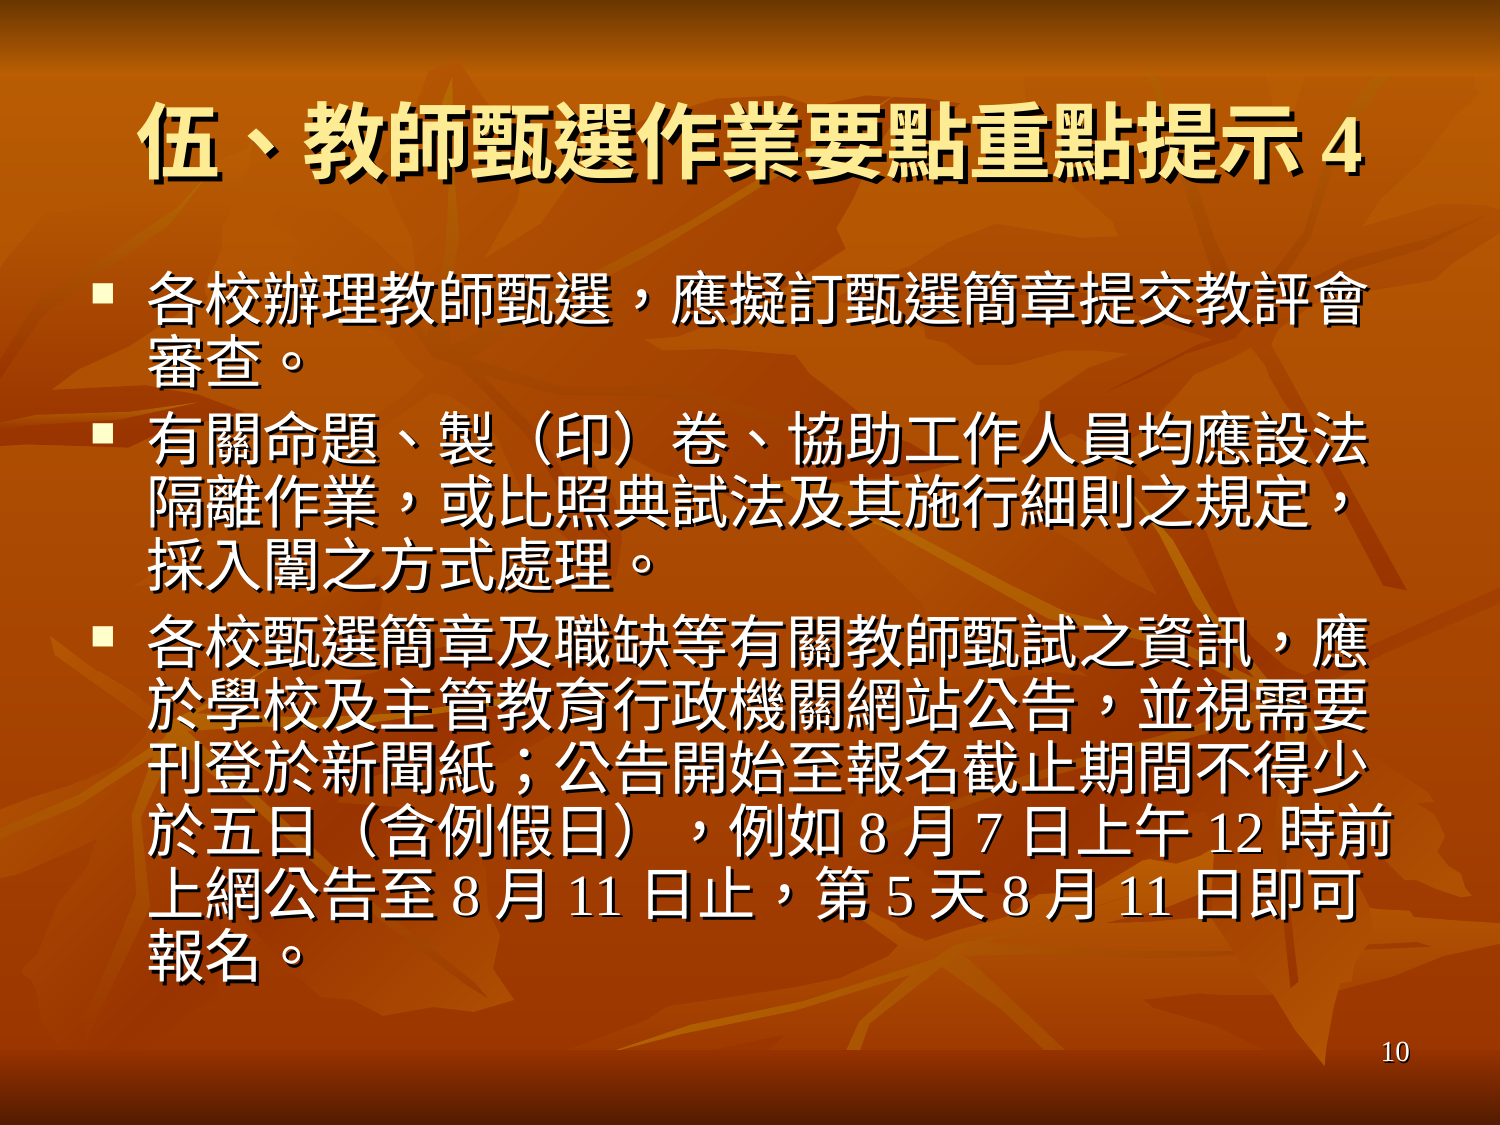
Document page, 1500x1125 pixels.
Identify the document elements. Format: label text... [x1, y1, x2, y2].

title 伍、教師甄選作業要點重點提示4 [75, 45, 1426, 234]
list 各校辦理教師甄選，應擬訂甄選簡章提交教評會審查。 有關命題、製（印）卷、協助工作人員均應設法隔離作業，或比照典試法及其施行細則之規定，採入闈之方式處理。 各校甄選簡章及職缺等有關教師甄試之資訊，應於學校及主管教育行政機關網站公告，並視需要刊登於新聞紙；公告開始至報名截止期間不得少於五日（含例假日），例如8月7日上午12時前上網公告至8月11日止，第5天8月11日即可報名。 [75, 262, 1426, 1006]
